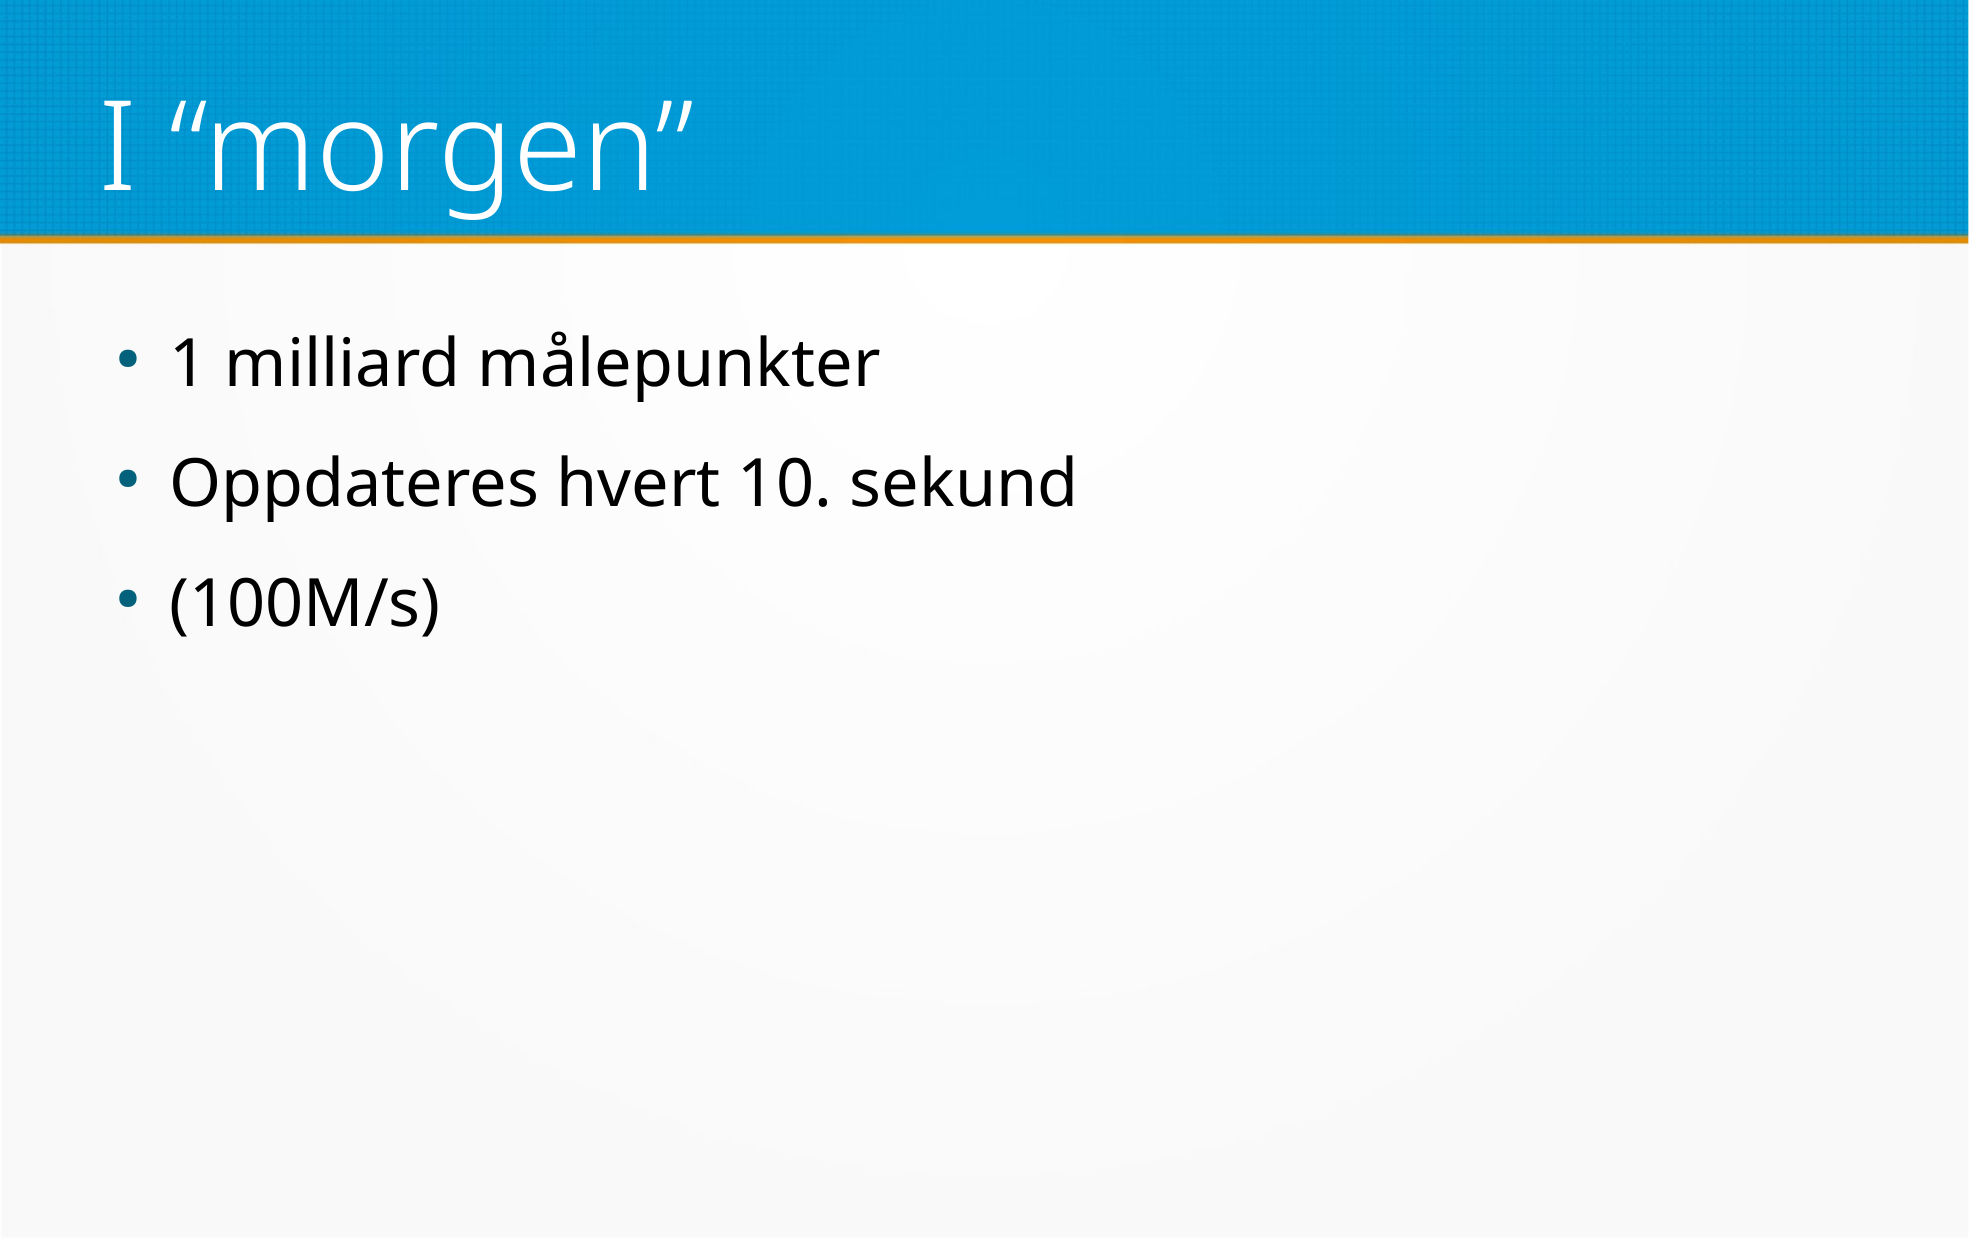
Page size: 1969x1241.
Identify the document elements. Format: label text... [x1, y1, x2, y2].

title I “morgen” [98, 19, 1870, 227]
list 1 milliard målepunkter Oppdateres hvert 10. sekund (100M/s) [98, 315, 1861, 1081]
picture [0, 233, 1969, 1241]
